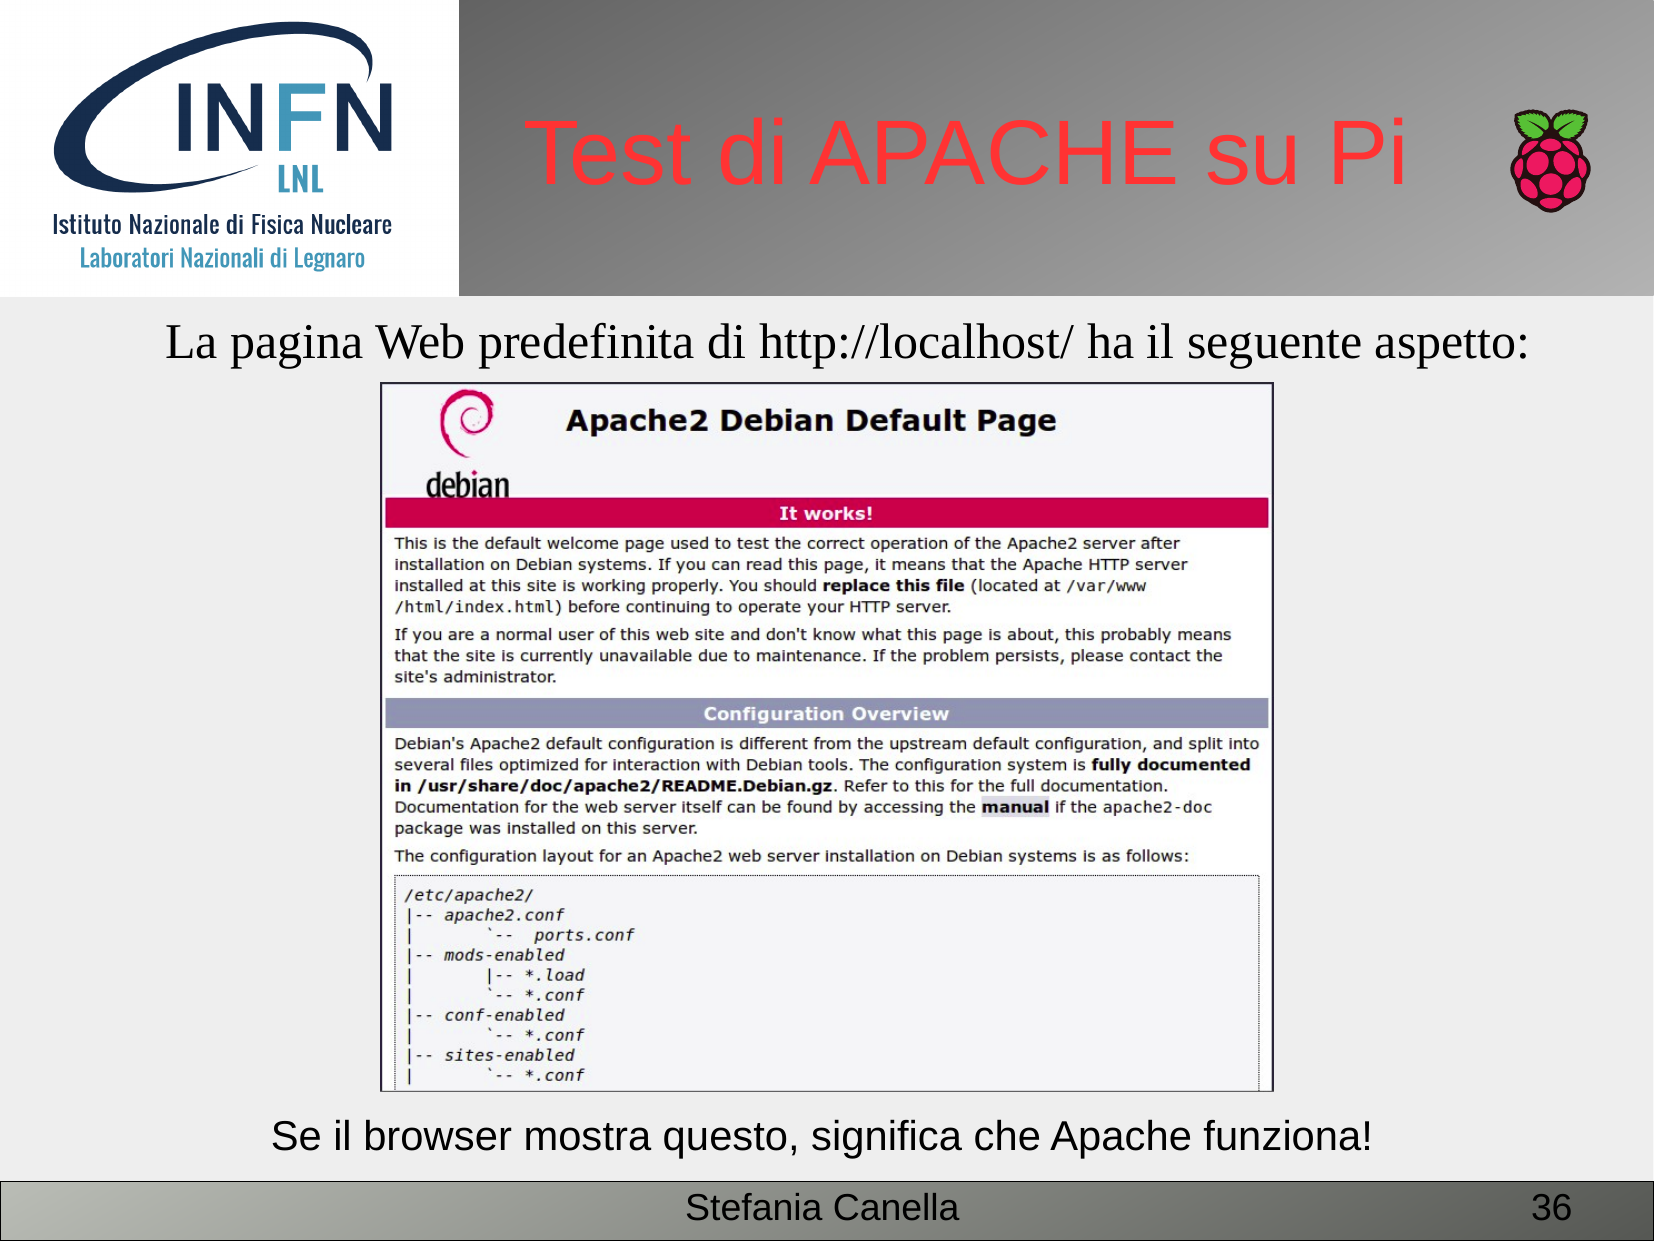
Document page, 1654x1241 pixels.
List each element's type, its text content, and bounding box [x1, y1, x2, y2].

text_box [0, 1181, 670, 1241]
picture [0, 0, 459, 297]
text_box Se il browser mostra questo, significa che Apache funziona! [211, 1098, 1442, 1174]
text_box La pagina Web predefinita di http://localhost/ ha il seguente aspetto: [105, 304, 1548, 379]
text_box Stefania Canella [670, 1178, 984, 1241]
picture [380, 382, 1274, 1092]
text_box [459, 0, 1654, 296]
text_box <number> [1516, 1178, 1654, 1241]
text_box [984, 1181, 1516, 1241]
title Test di APACHE su Pi [459, 49, 1571, 257]
